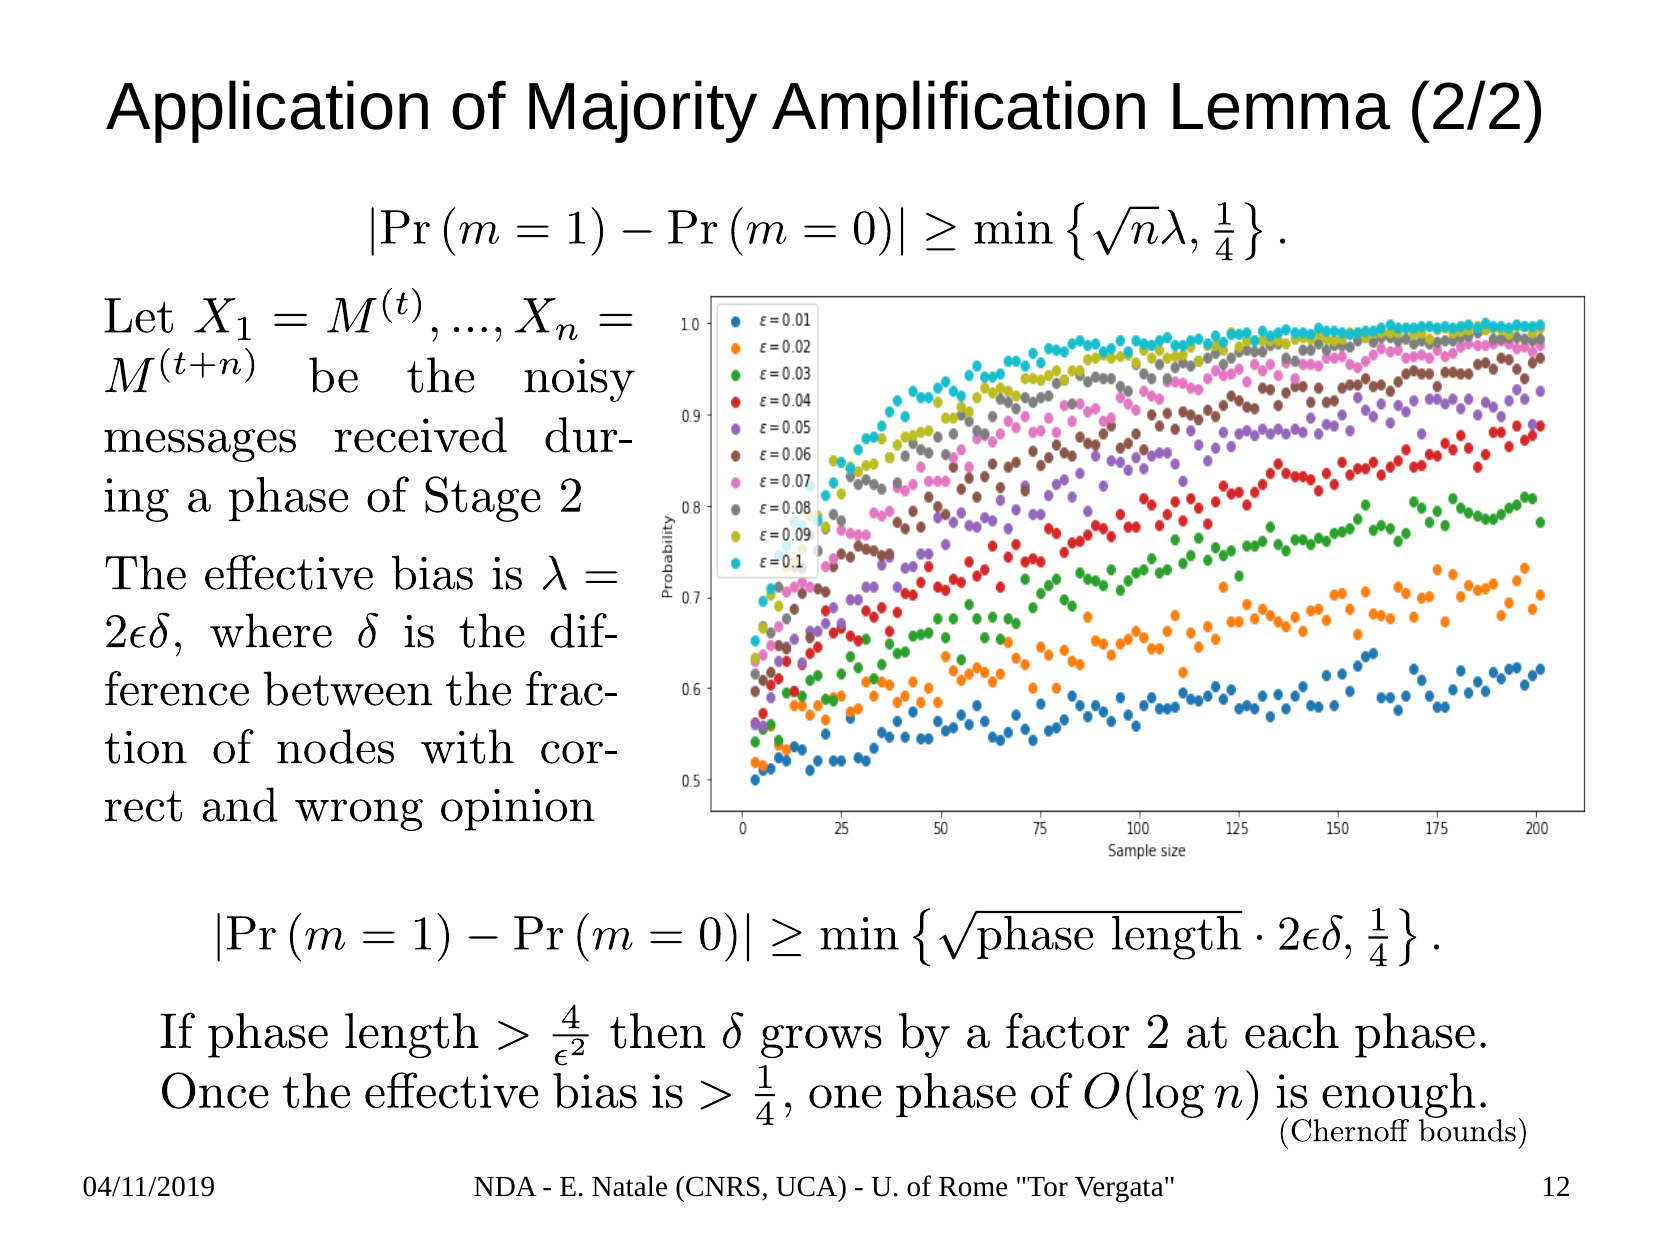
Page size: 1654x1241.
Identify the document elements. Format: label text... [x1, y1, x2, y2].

text_box [104, 555, 618, 832]
text_box [104, 288, 635, 522]
text_box [160, 1004, 1526, 1149]
text_box [214, 907, 1440, 967]
text_box [368, 201, 1286, 261]
title Application of Majority Amplification Lemma (2/2) [82, 49, 1571, 165]
picture [653, 285, 1592, 871]
